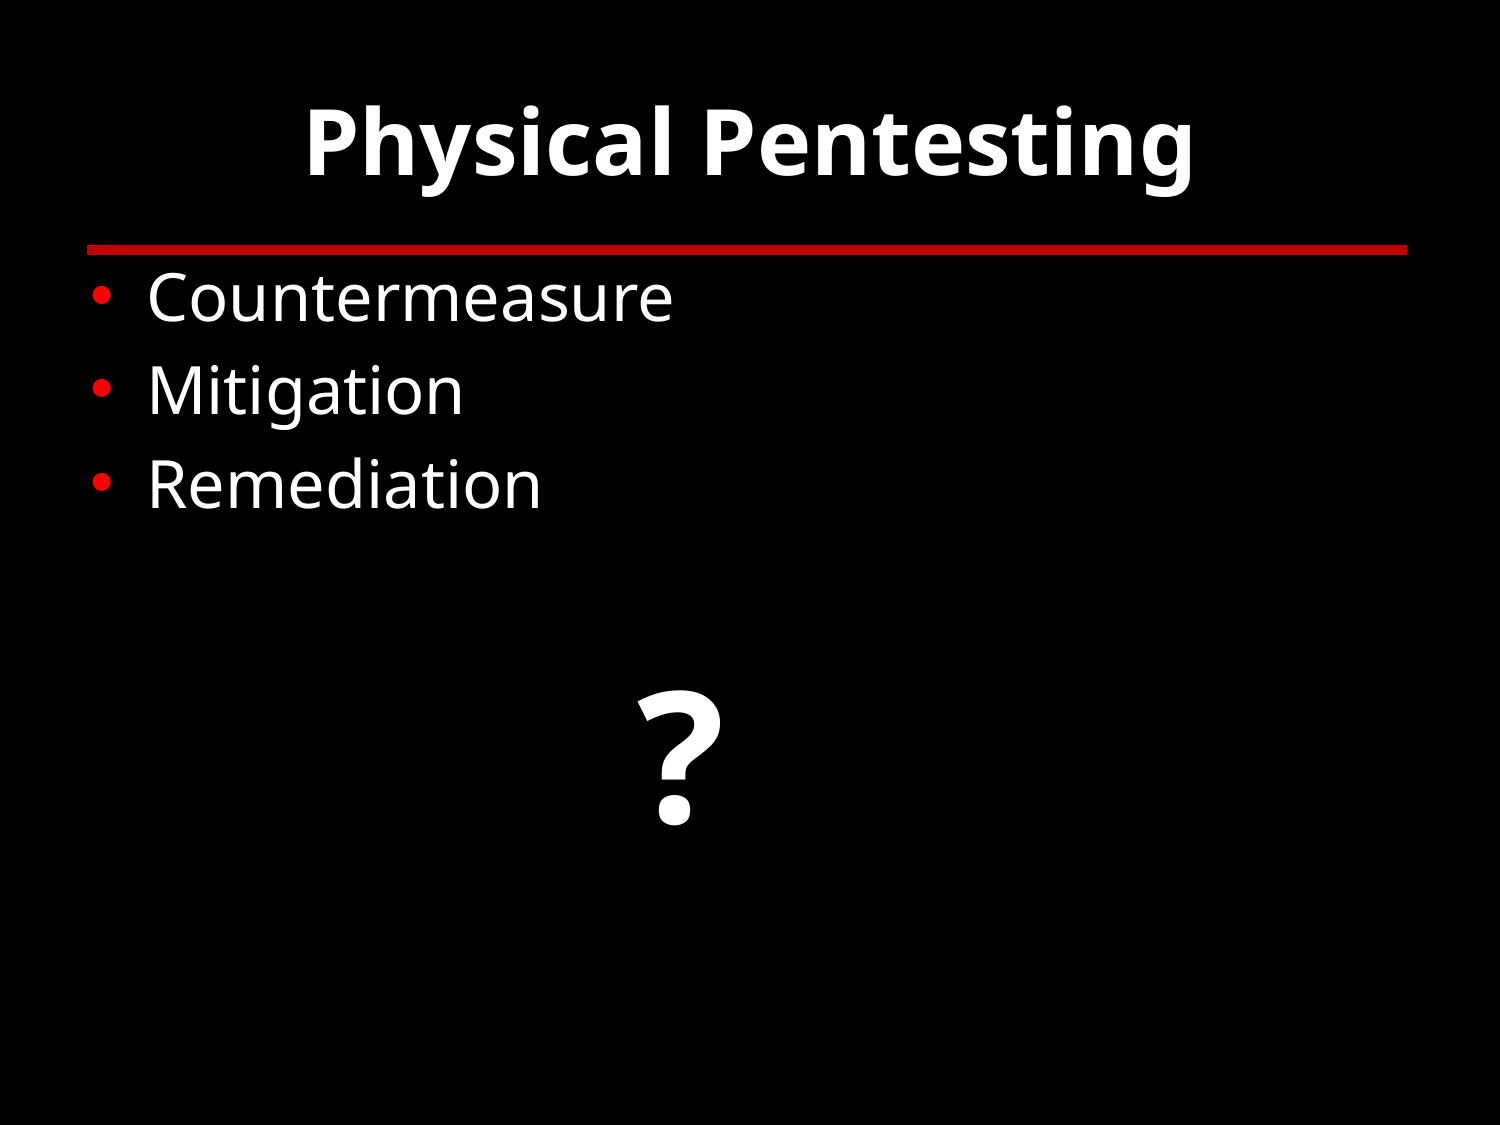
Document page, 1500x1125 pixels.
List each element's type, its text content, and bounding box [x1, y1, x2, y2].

text_box ? [562, 675, 800, 925]
title Physical Pentesting [75, 45, 1425, 233]
list Countermeasure Mitigation Remediation [75, 262, 1425, 1005]
